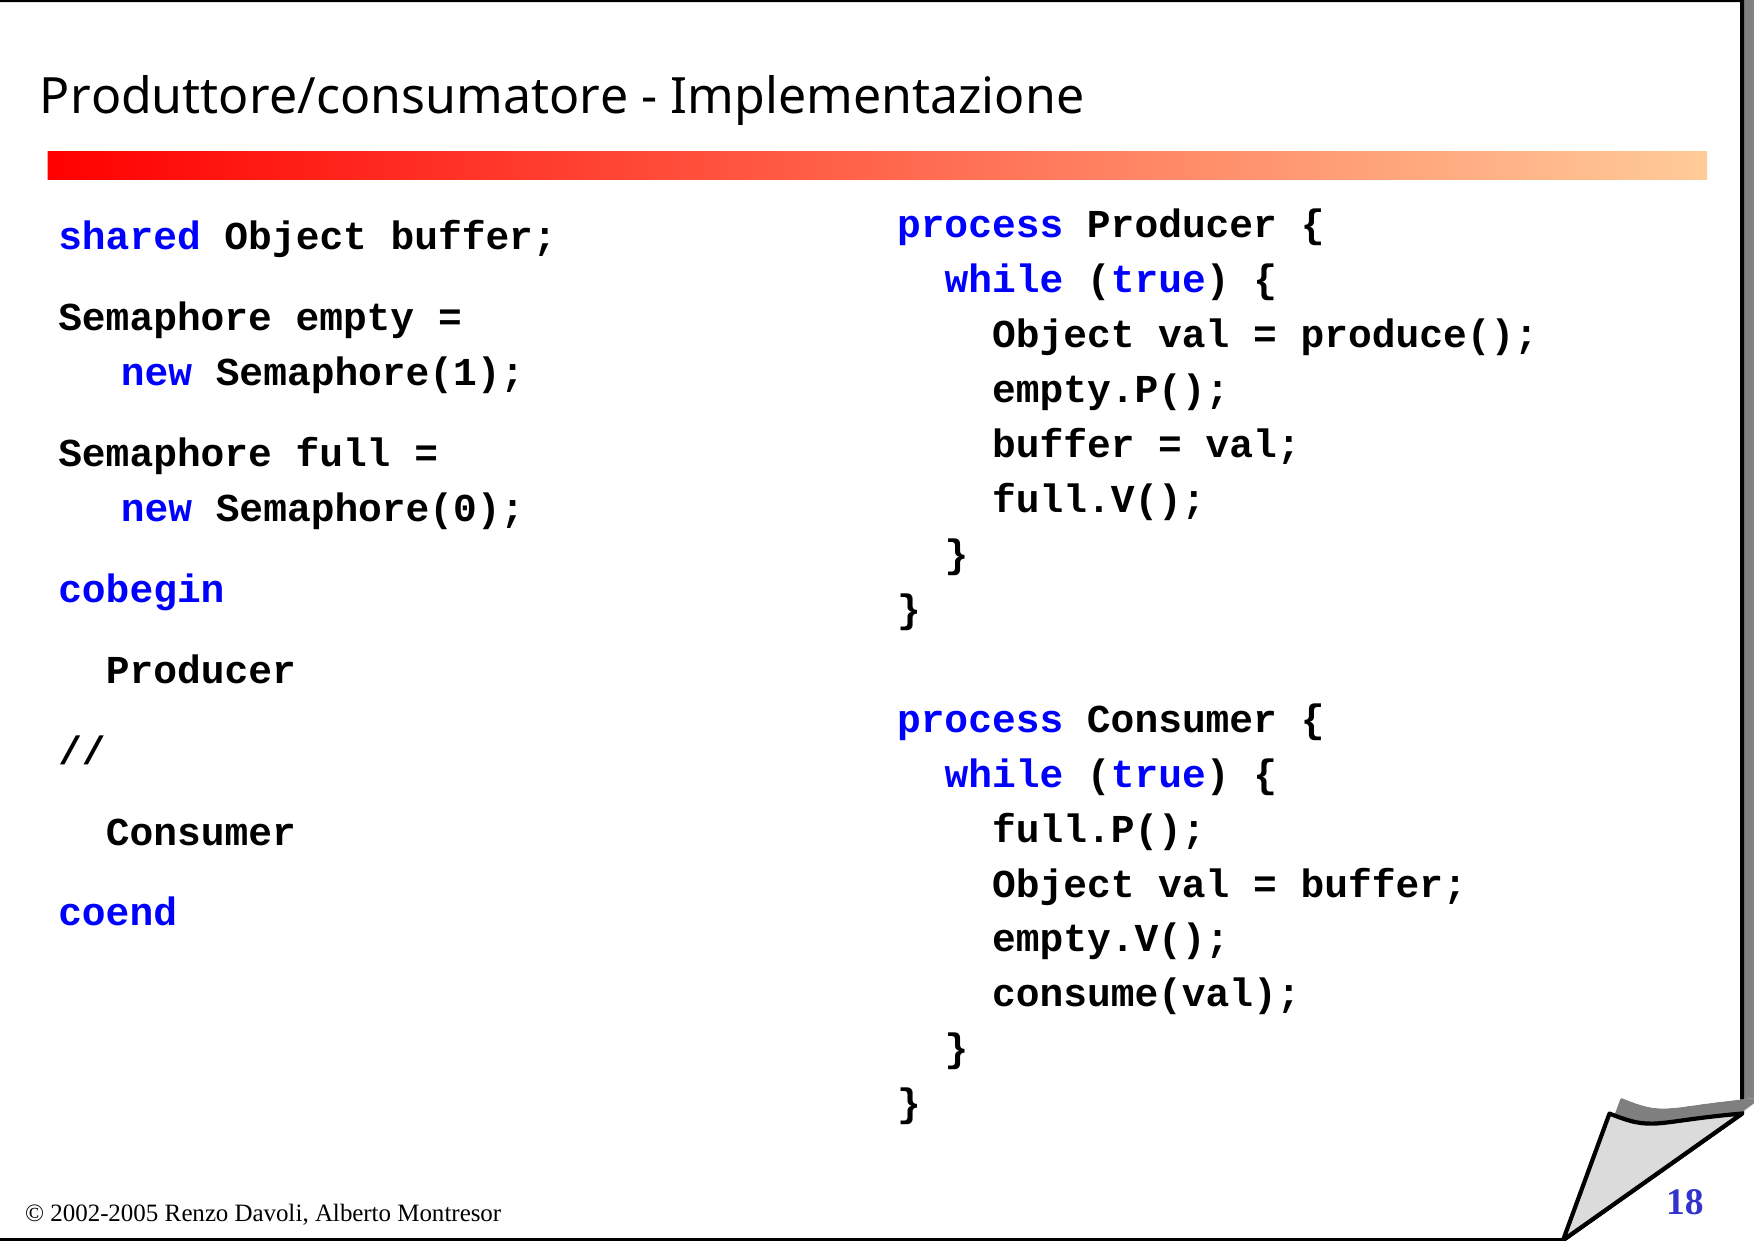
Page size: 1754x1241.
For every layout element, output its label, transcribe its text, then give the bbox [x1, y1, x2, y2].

list process Producer { while (true) { Object val = produce(); empty.P(); buffer = val; full.V(); } } process Consumer { while (true) { full.P(); Object val = buffer; empty.V(); consume(val); } } [897, 194, 1696, 1184]
list shared Object buffer; Semaphore empty = new Semaphore(1); Semaphore full = new Semaphore(0); cobegin Producer // Consumer coend [58, 206, 858, 1019]
title Produttore/consumatore - Implementazione [39, 49, 1713, 144]
